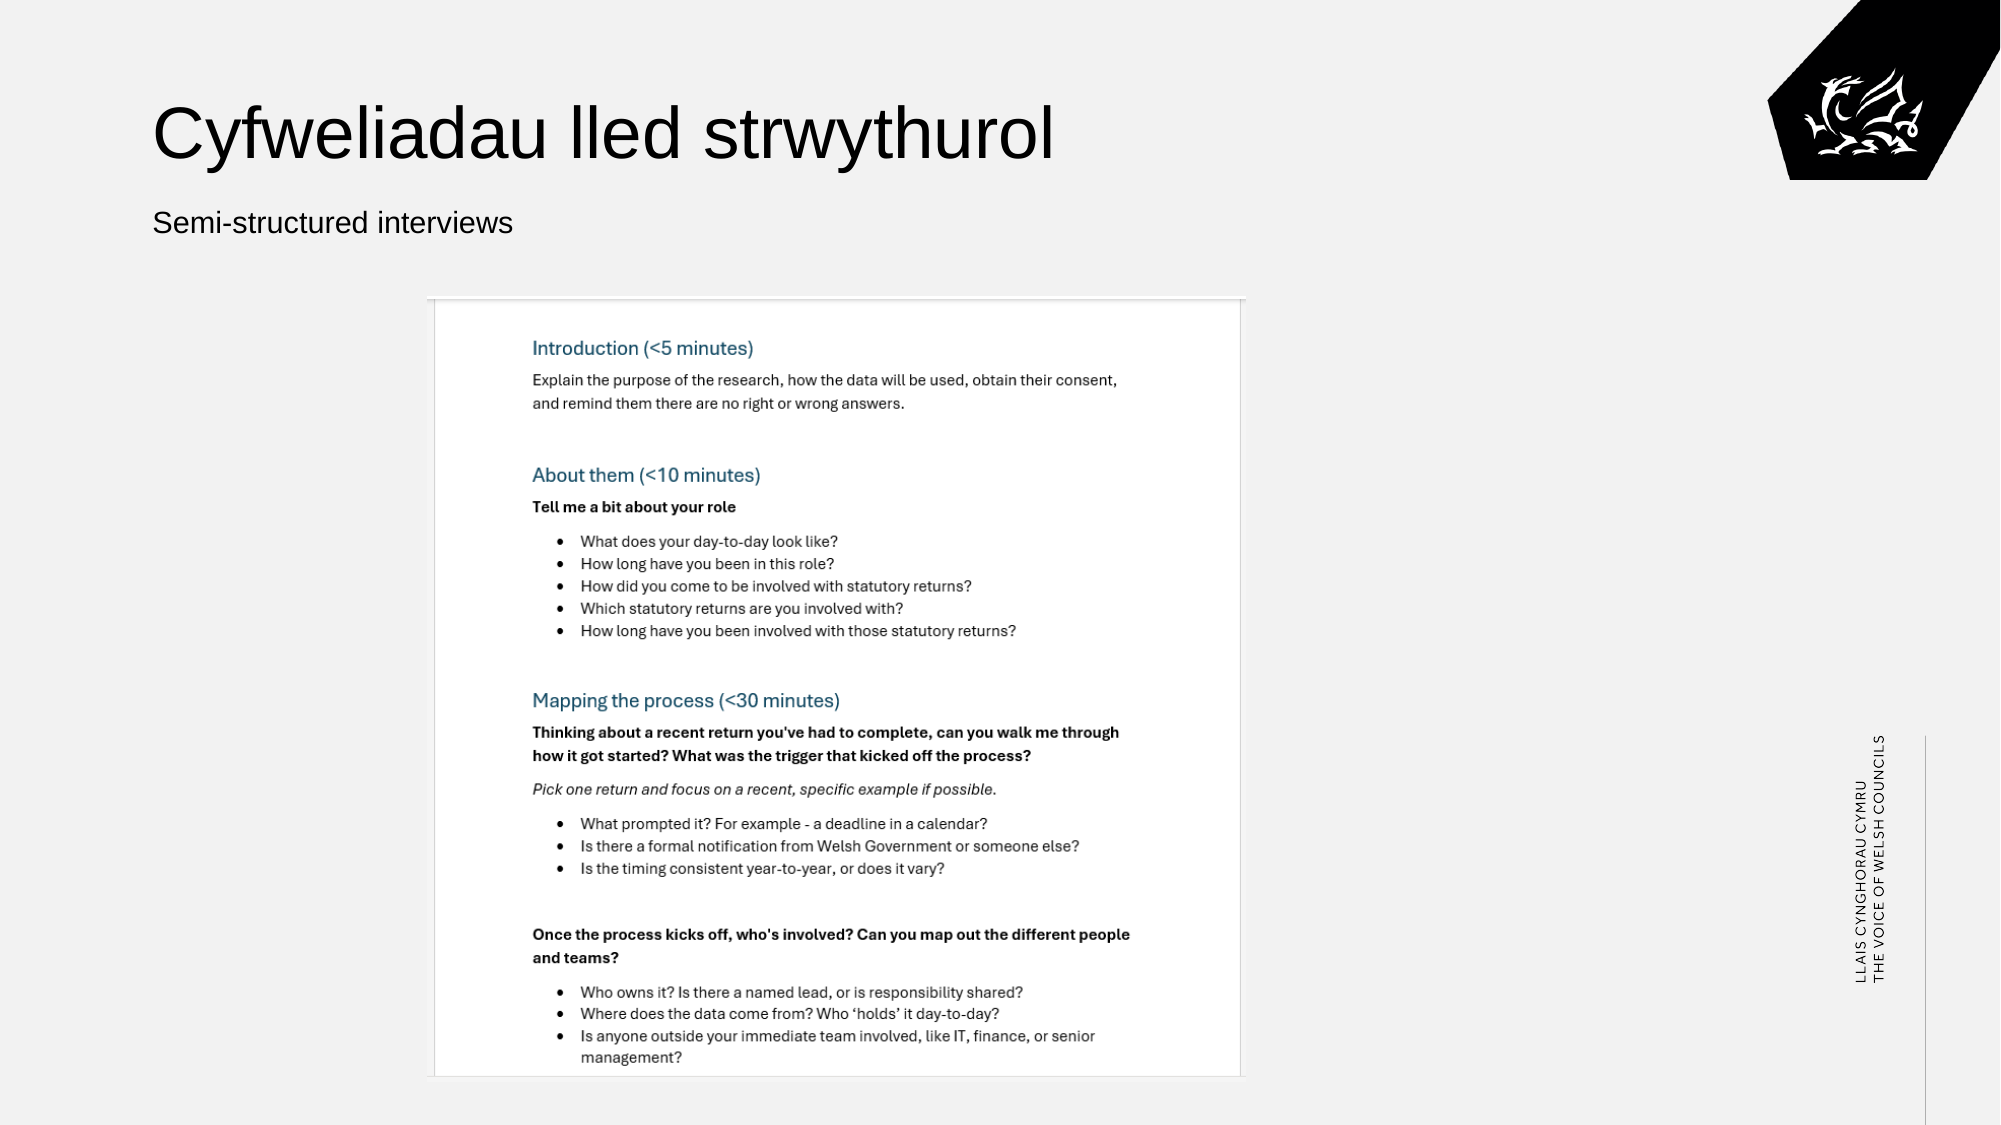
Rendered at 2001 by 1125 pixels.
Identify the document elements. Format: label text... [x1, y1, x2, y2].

title Cyfweliadau lled strwythurol [137, 87, 1536, 180]
list Semi-structured interviews [137, 202, 1536, 297]
picture [427, 297, 1246, 1082]
